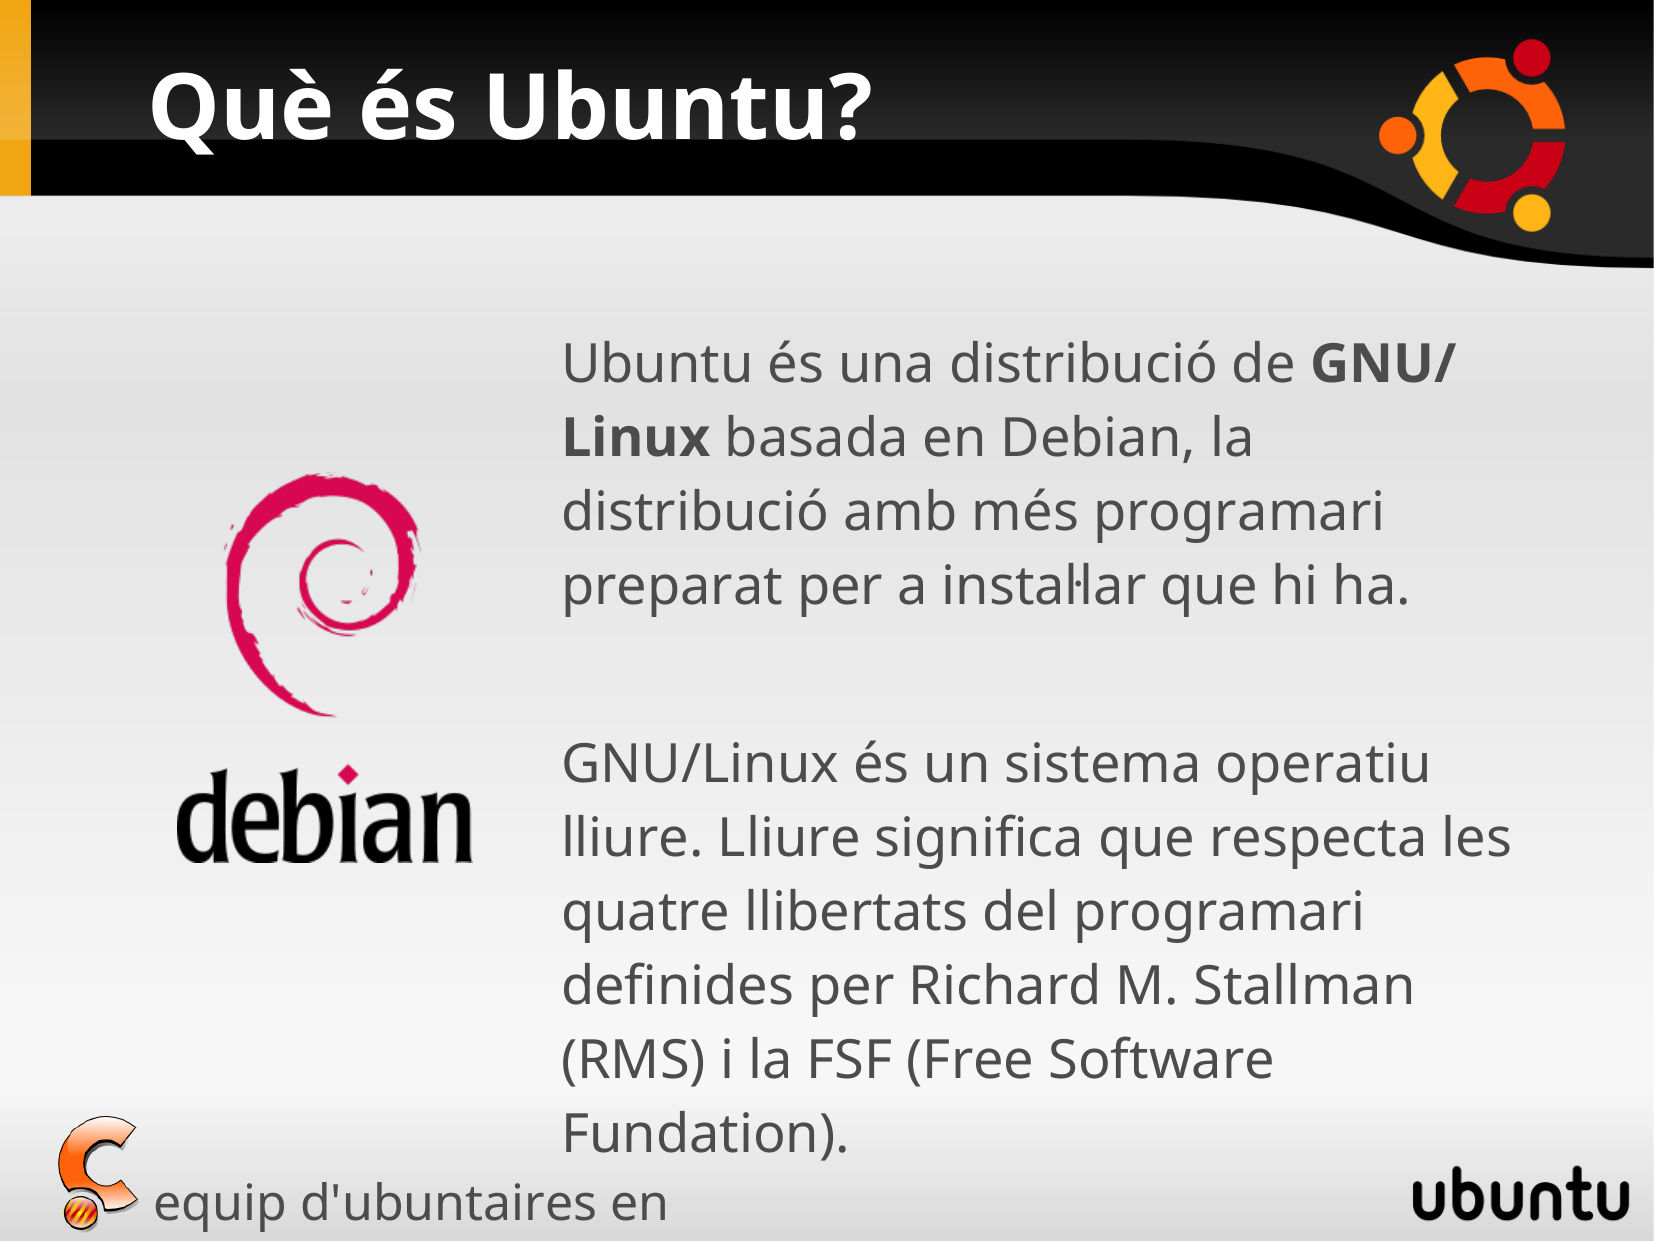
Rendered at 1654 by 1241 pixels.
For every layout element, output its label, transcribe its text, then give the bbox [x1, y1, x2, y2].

picture [0, 0, 1654, 1241]
text_box Ubuntu és una distribució de GNU/Linux basada en Debian, la distribució amb més progra­mari preparat per a instal·lar que hi ha. GNU/Linux és un sistema operatiu lliure. Lliure significa que respecta les quatre llibertats del programari definides per Richard M. Stallman (RMS) i la FSF (Free Software Fundation). [561, 324, 1536, 1048]
title Què és Ubuntu? [0, 0, 1359, 208]
